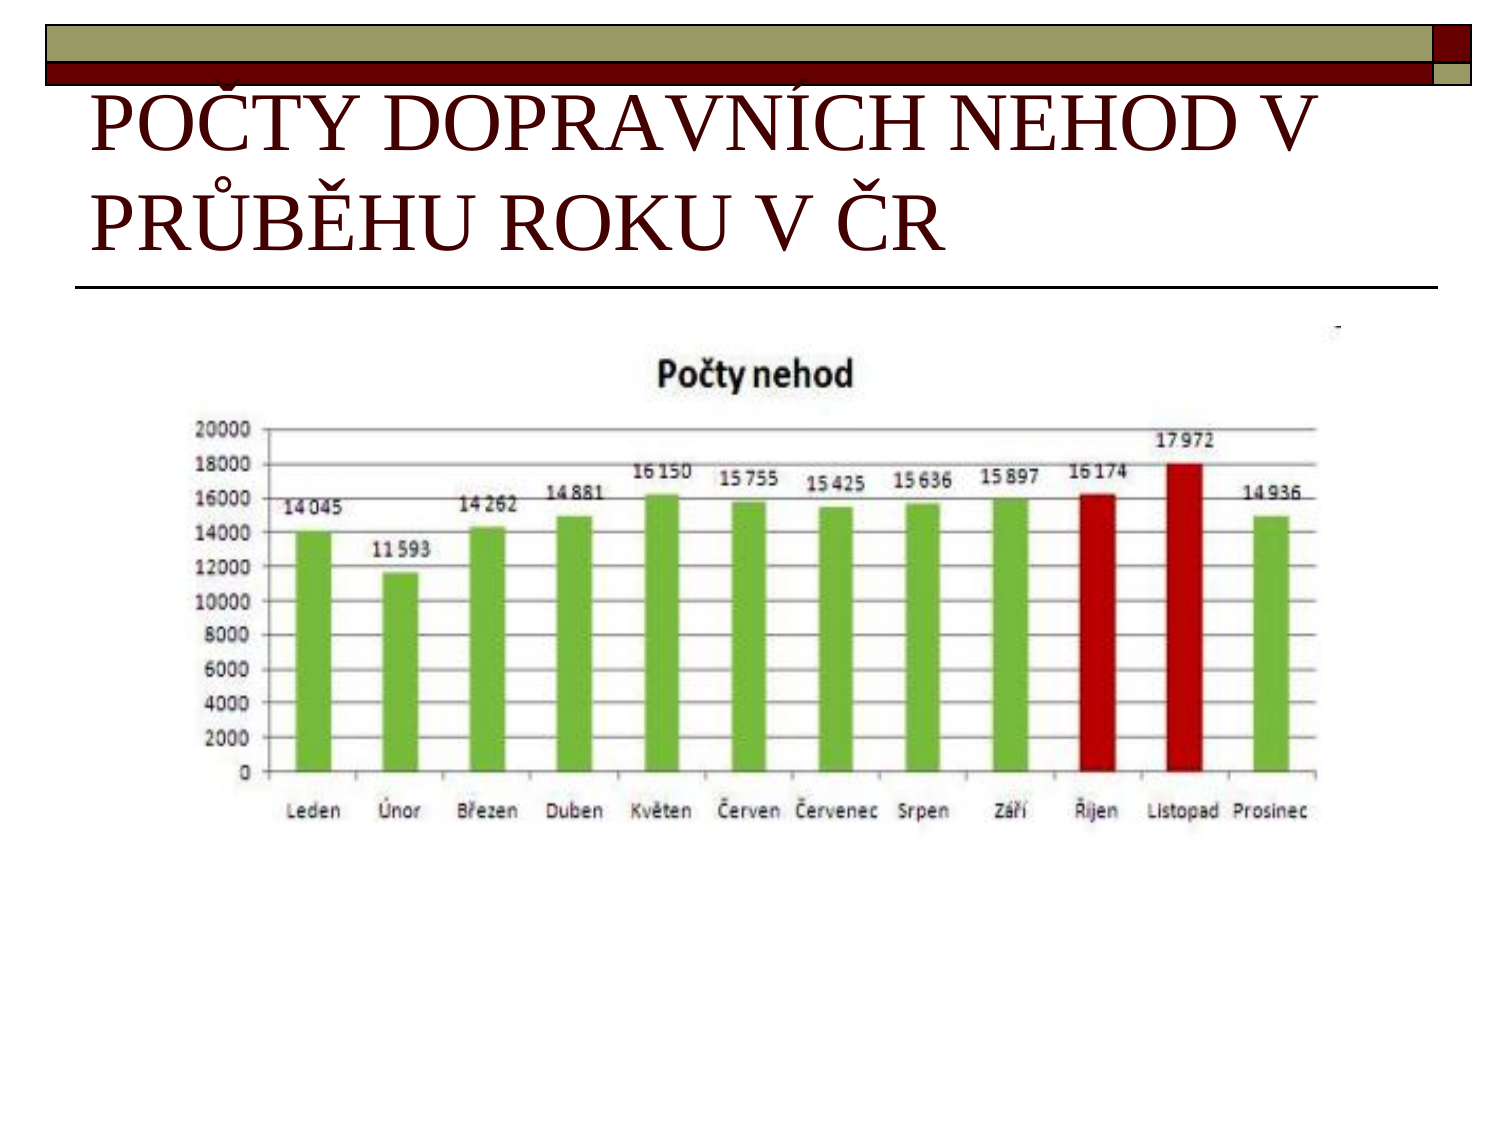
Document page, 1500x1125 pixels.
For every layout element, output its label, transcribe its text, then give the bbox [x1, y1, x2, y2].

title POČTY DOPRAVNÍCH NEHOD V PRŮBĚHU ROKU V ČR [75, 59, 1426, 275]
picture [171, 326, 1341, 1024]
